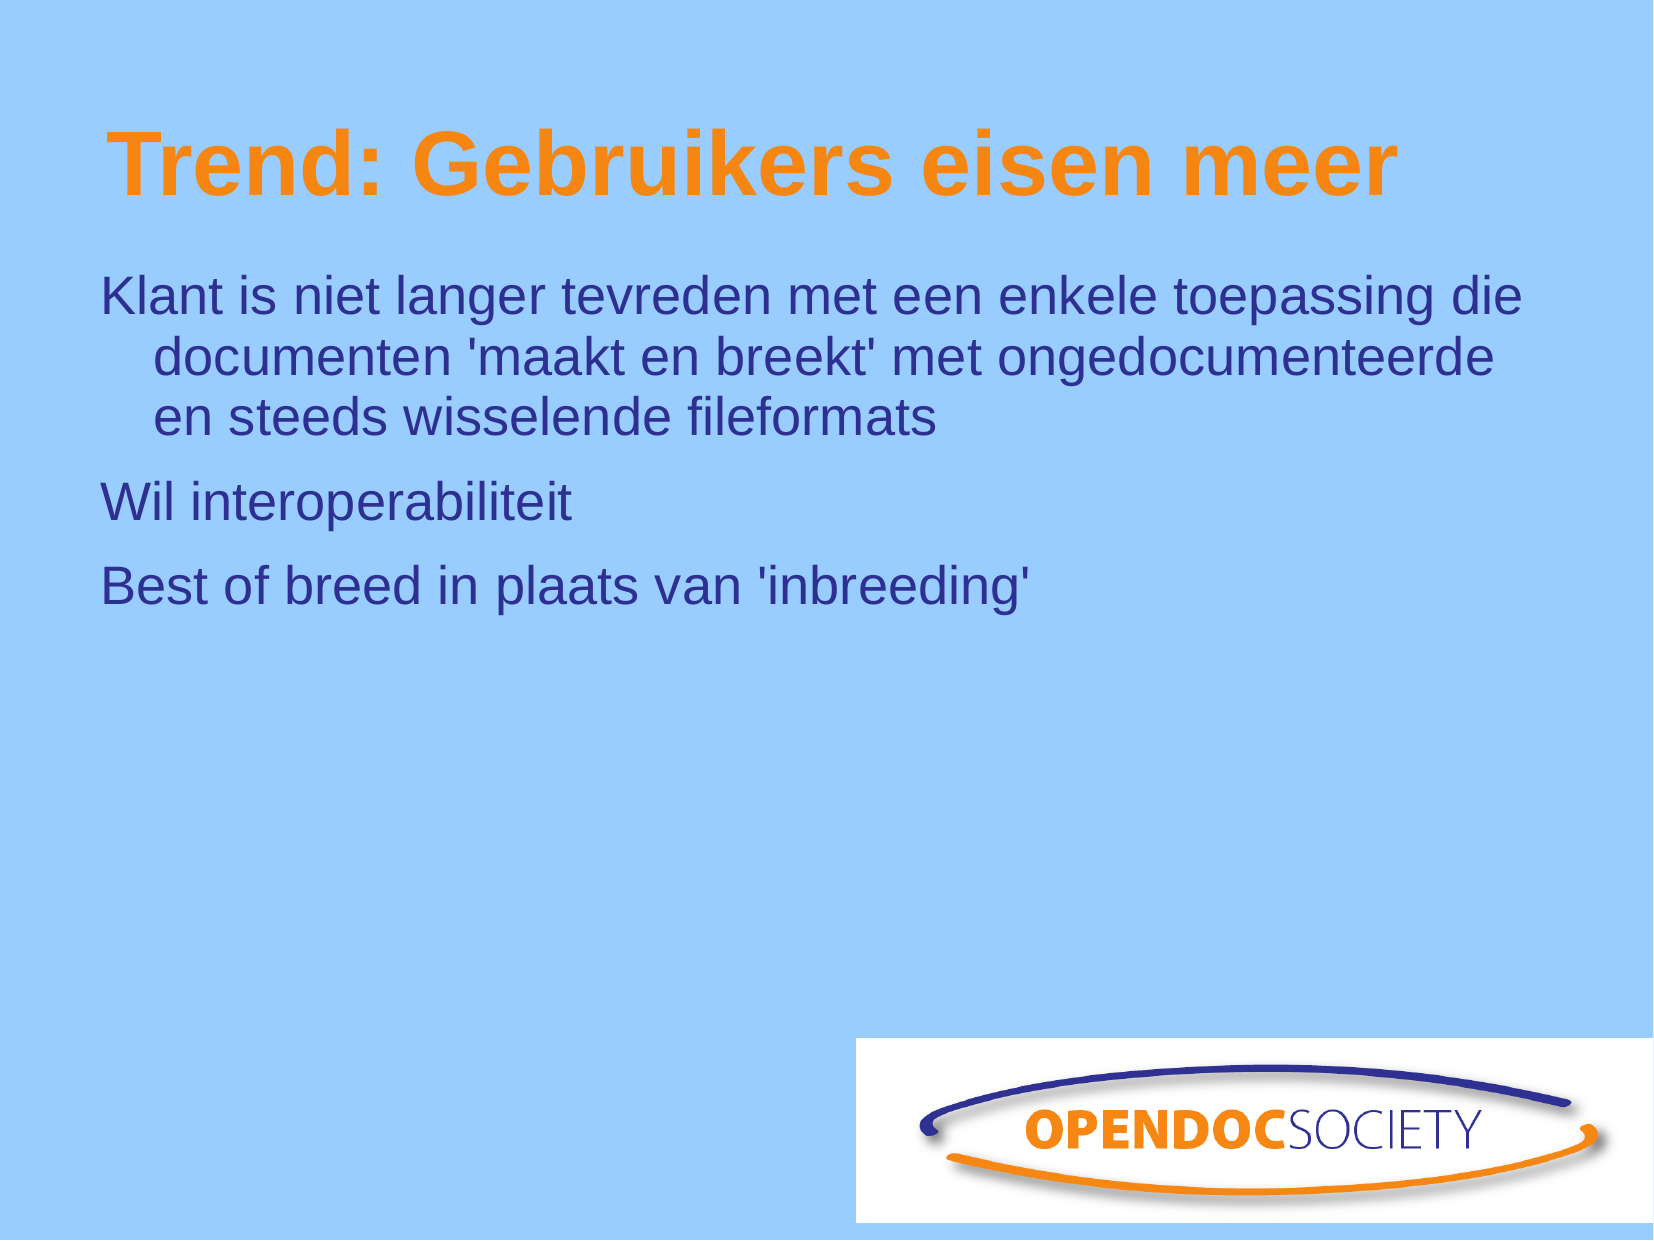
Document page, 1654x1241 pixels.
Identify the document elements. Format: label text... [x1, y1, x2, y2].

title Trend: Gebruikers eisen meer [106, 112, 1595, 215]
picture [856, 1038, 1654, 1223]
list Klant is niet langer tevreden met een enkele toepassing die documenten 'maakt en breekt' met ongedocumenteerde en steeds wisselende fileformats Wil interoperabiliteit Best of breed in plaats van 'inbreeding' [82, 290, 1571, 1094]
